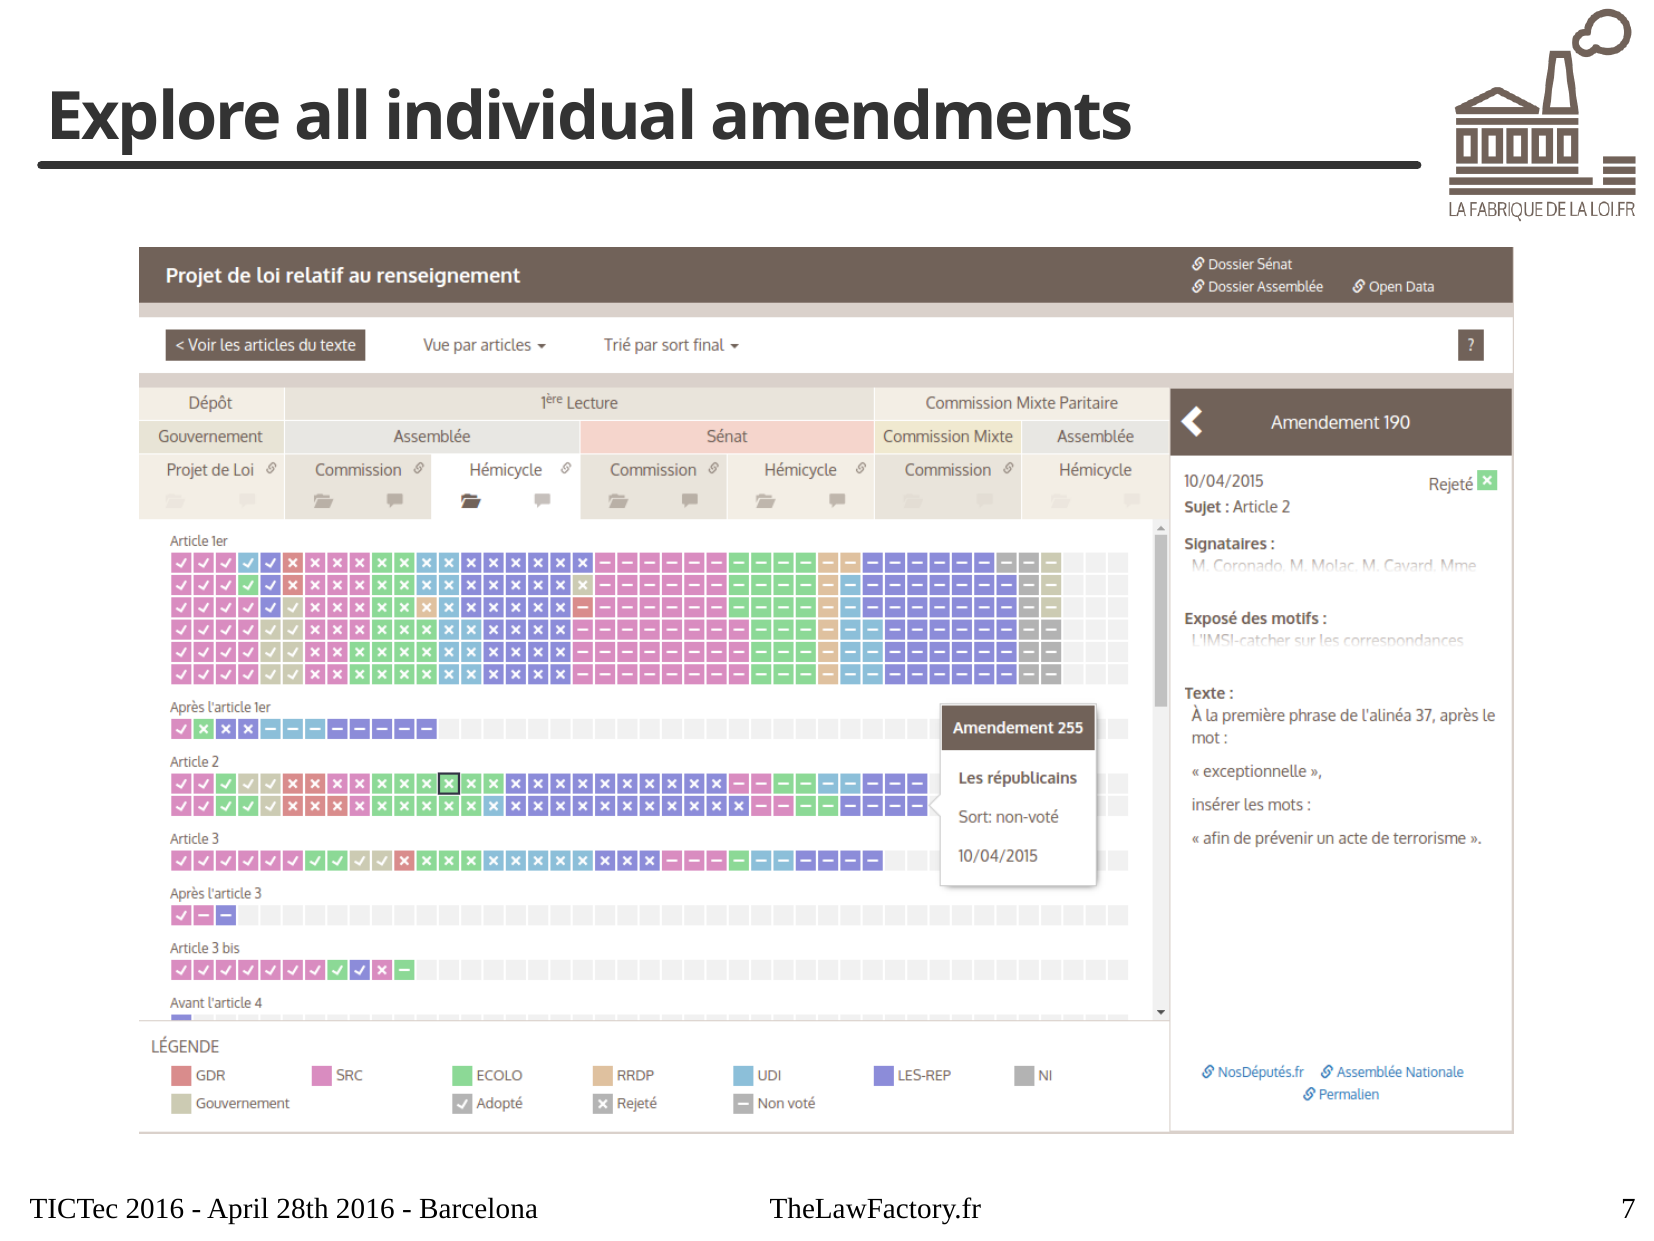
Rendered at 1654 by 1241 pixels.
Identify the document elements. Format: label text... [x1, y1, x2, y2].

title Explore all individual amendments [29, 37, 1518, 189]
picture [139, 247, 1514, 1134]
picture [1429, 0, 1654, 225]
